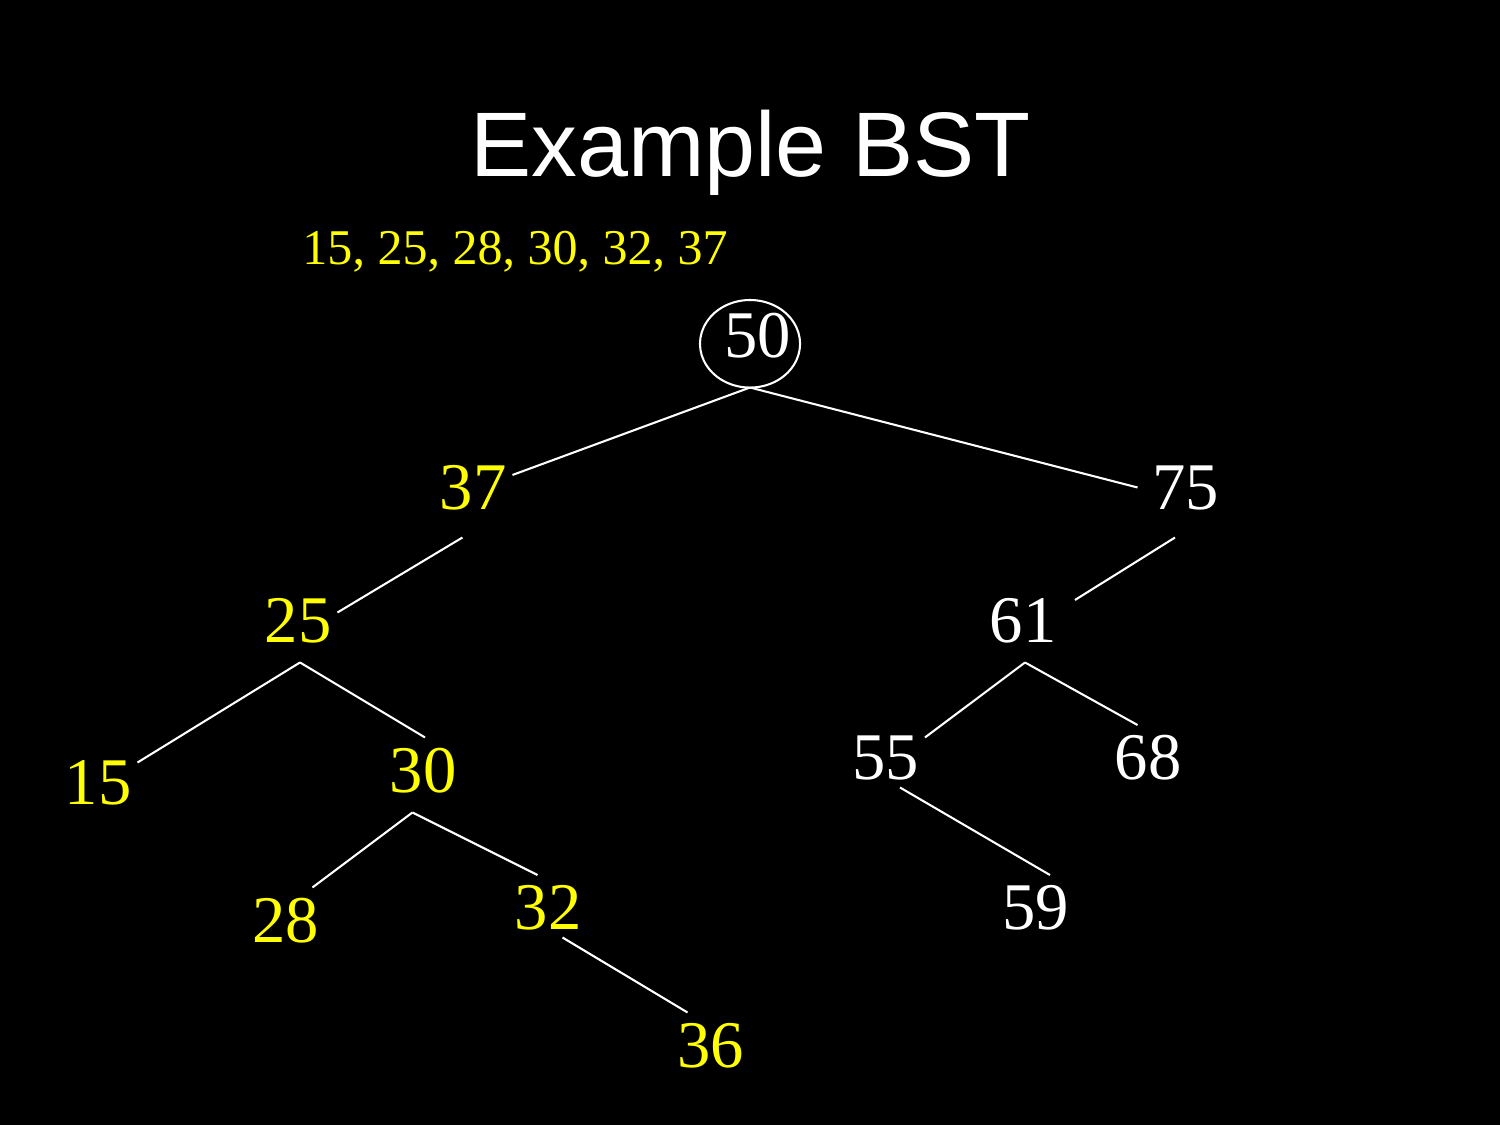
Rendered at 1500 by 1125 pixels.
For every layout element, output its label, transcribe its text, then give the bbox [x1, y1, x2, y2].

text_box 61 [975, 574, 1072, 665]
text_box 59 [987, 862, 1085, 952]
text_box 15 [50, 737, 147, 827]
text_box 75 [1137, 442, 1235, 532]
text_box 25 [250, 574, 347, 665]
text_box 30 [375, 724, 472, 815]
title Example BST [22, 50, 1480, 240]
text_box 32 [500, 862, 597, 952]
text_box 28 [237, 874, 335, 965]
text_box 68 [1100, 712, 1197, 802]
text_box 15, 25, 28, 30, 32, 37 [287, 212, 743, 284]
text_box 50 [709, 302, 798, 381]
text_box 36 [662, 999, 760, 1090]
text_box 50 [709, 290, 807, 381]
text_box 37 [425, 442, 522, 532]
text_box 55 [837, 712, 935, 802]
text_box 50 [709, 372, 719, 381]
